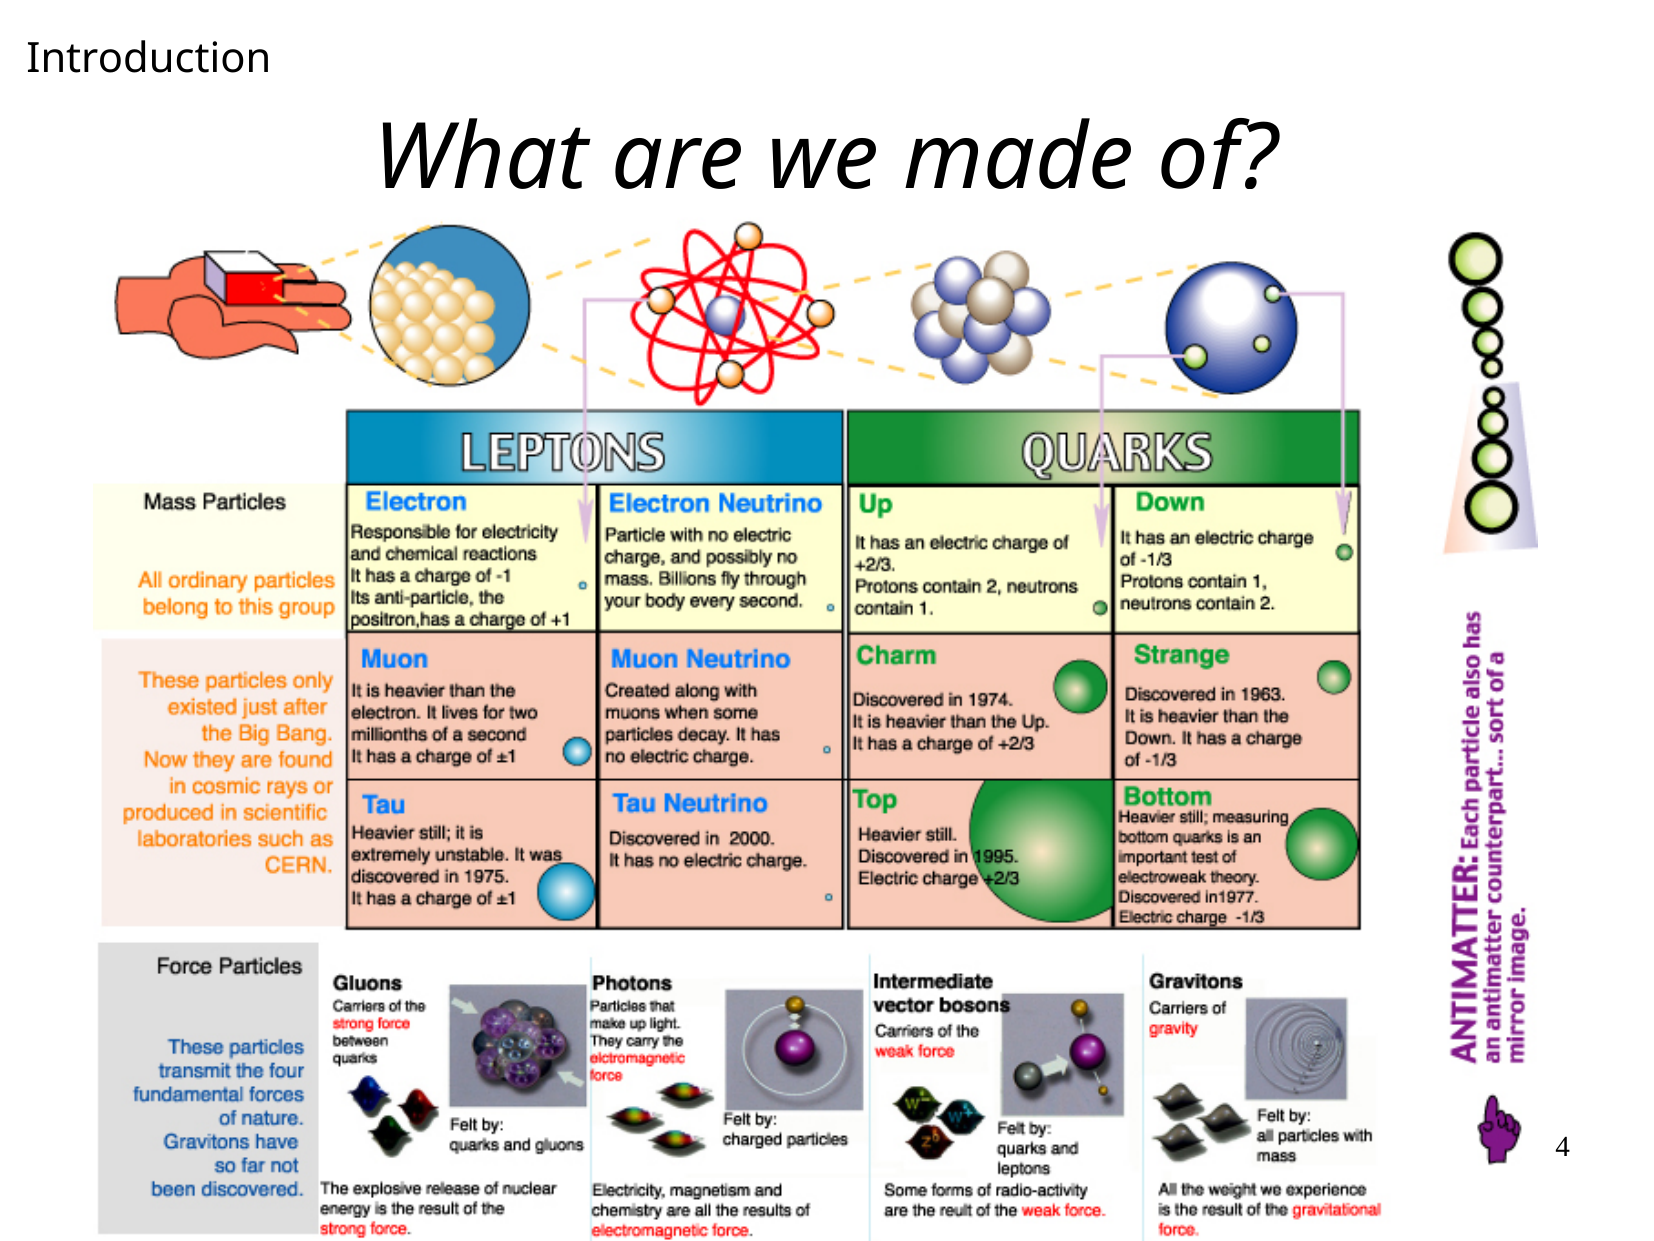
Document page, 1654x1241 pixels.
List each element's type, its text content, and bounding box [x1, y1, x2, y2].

title What are we made of? [82, 56, 1571, 250]
text_box Introduction [11, 20, 392, 90]
picture [93, 189, 1538, 1241]
